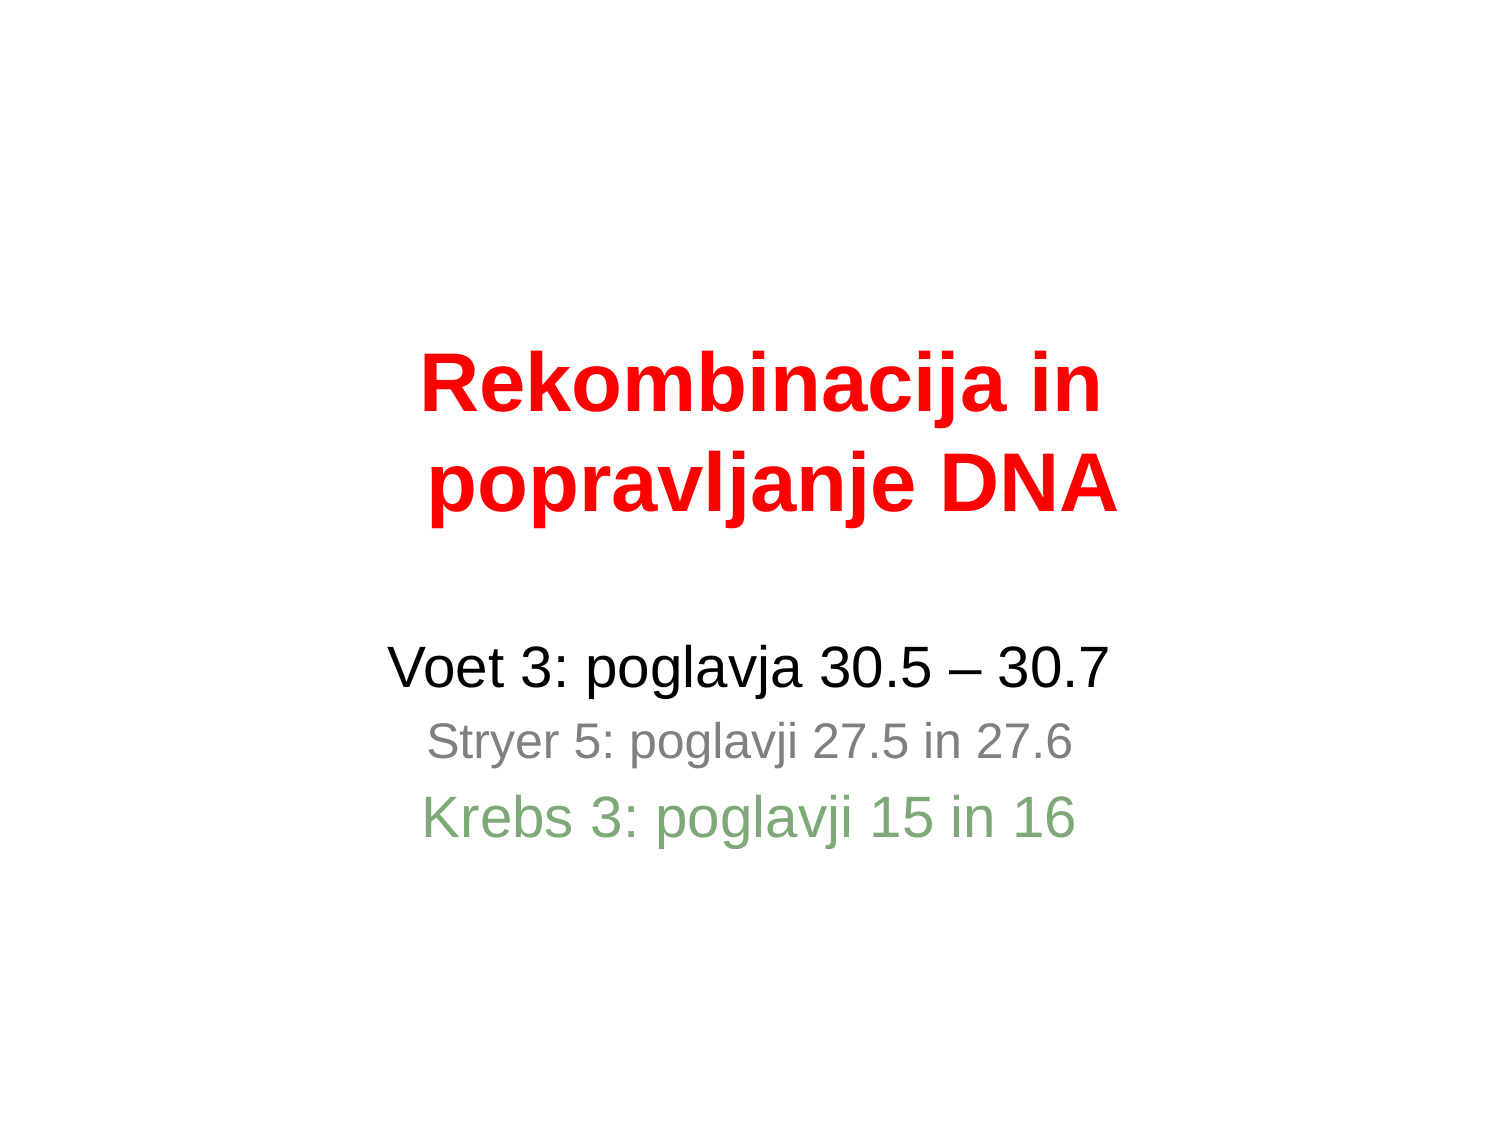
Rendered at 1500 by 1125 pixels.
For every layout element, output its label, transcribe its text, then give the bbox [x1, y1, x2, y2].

text_box Voet 3: poglavja 30.5 – 30.7 Stryer 5: poglavji 27.5 in 27.6 Krebs 3: poglavji 15 in 16 [147, 621, 1353, 909]
title Rekombinacija in popravljanje DNA [123, 302, 1424, 553]
